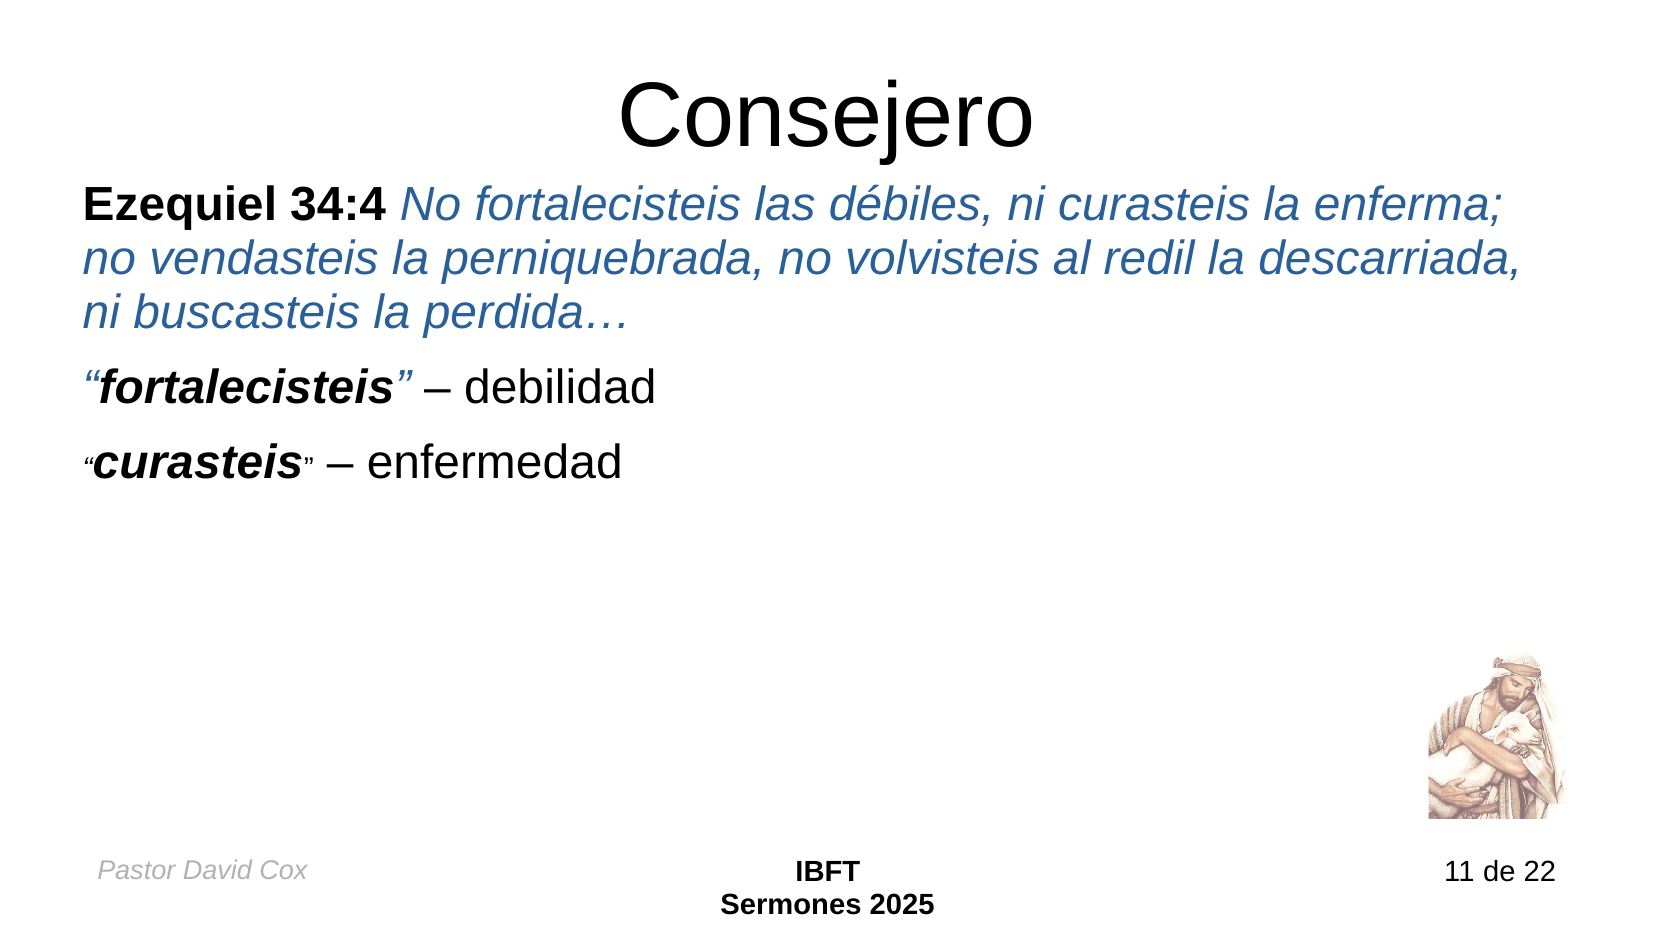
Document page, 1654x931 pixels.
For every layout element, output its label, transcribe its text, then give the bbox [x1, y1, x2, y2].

picture [1426, 717, 1571, 819]
title Consejero [82, 37, 1571, 177]
list Ezequiel 34:4 No fortalecisteis las débiles, ni curasteis la enferma; no vendasteis la perniquebrada, no volvisteis al redil la descarriada, ni buscasteis la perdida… “fortalecisteis” – debilidad “curasteis” – enfermedad “vendasteis” – incapacidad “volvisteis” – desorientación “buscasteis” – falta de quedarse en el camino de Dios. [82, 177, 1571, 717]
